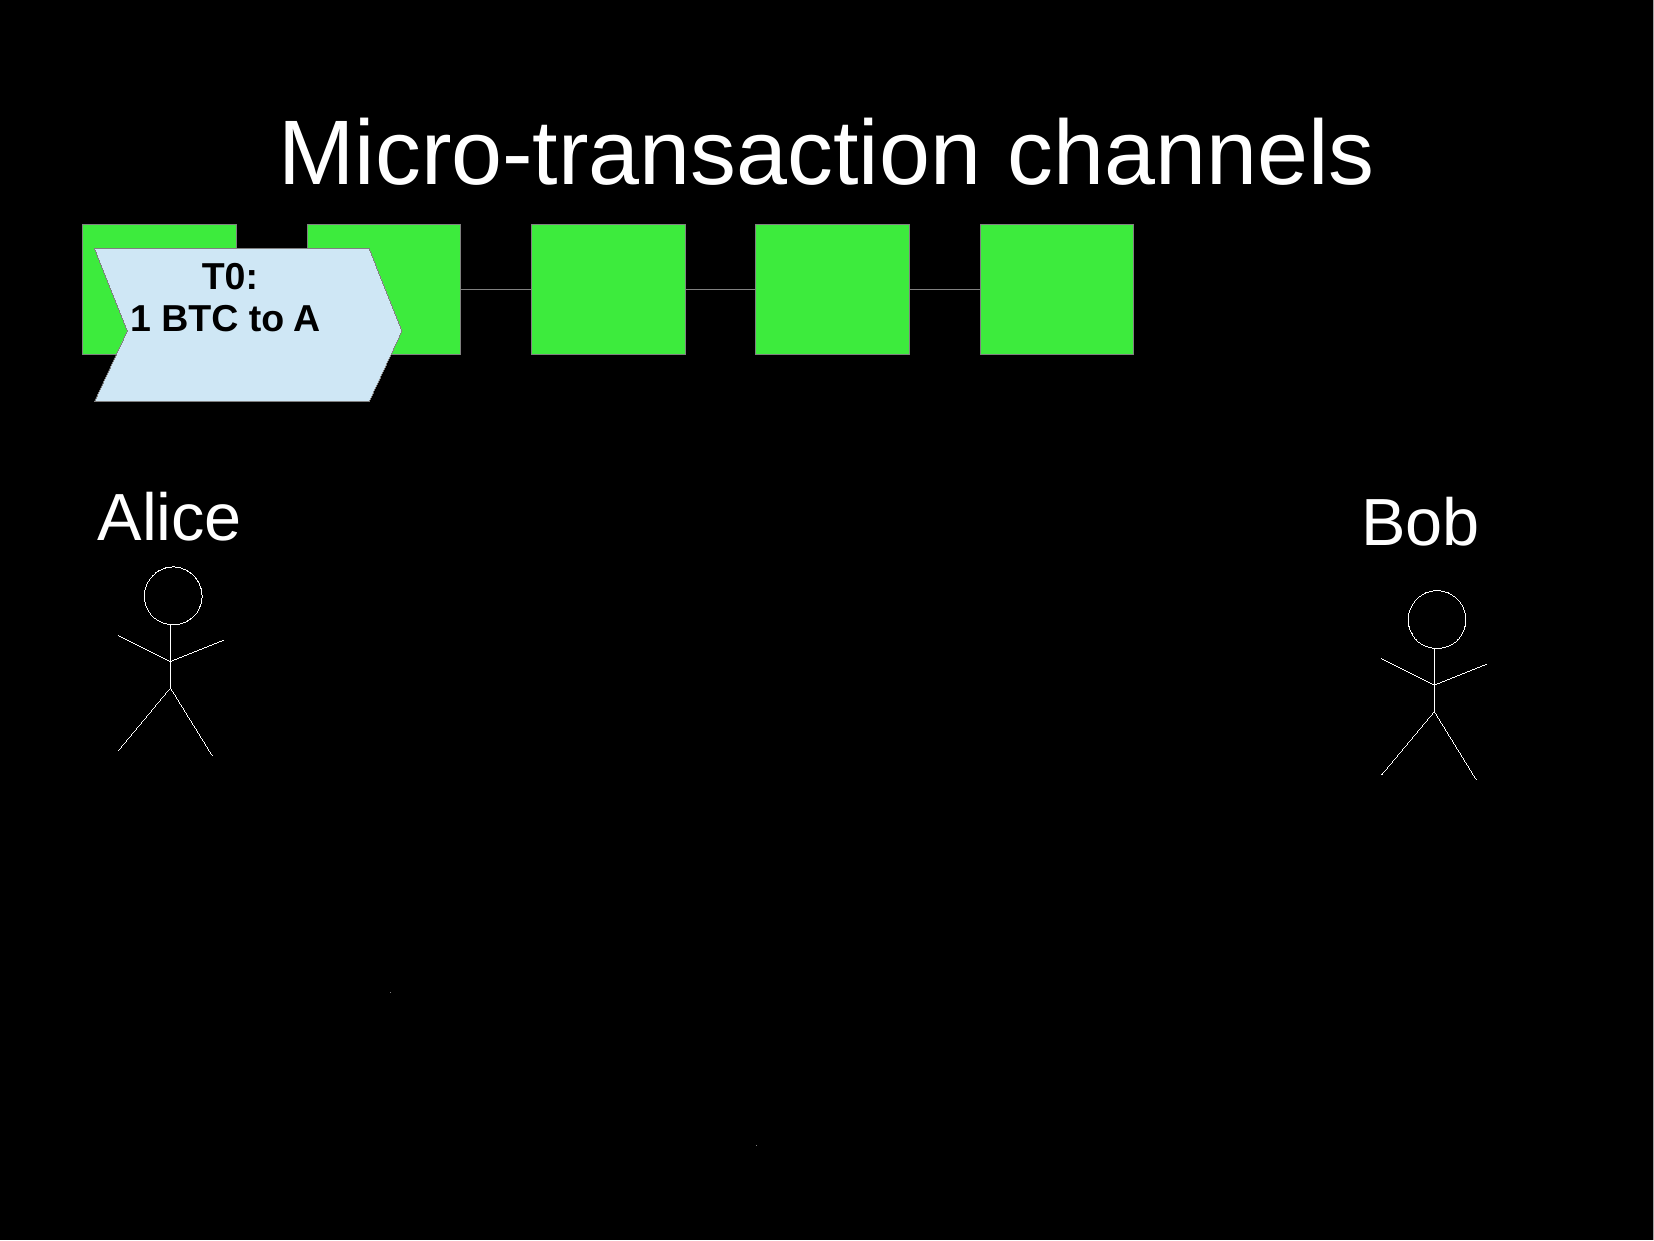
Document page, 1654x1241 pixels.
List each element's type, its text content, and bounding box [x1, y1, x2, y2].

text_box [531, 224, 686, 355]
text_box [307, 224, 461, 355]
text_box [980, 224, 1134, 355]
title Micro-transaction channels [82, 49, 1571, 257]
text_box Bob [1346, 477, 1571, 568]
text_box [755, 224, 910, 355]
text_box T0: 1 BTC to A [94, 248, 402, 402]
text_box Alice [82, 472, 308, 563]
text_box [82, 224, 237, 355]
